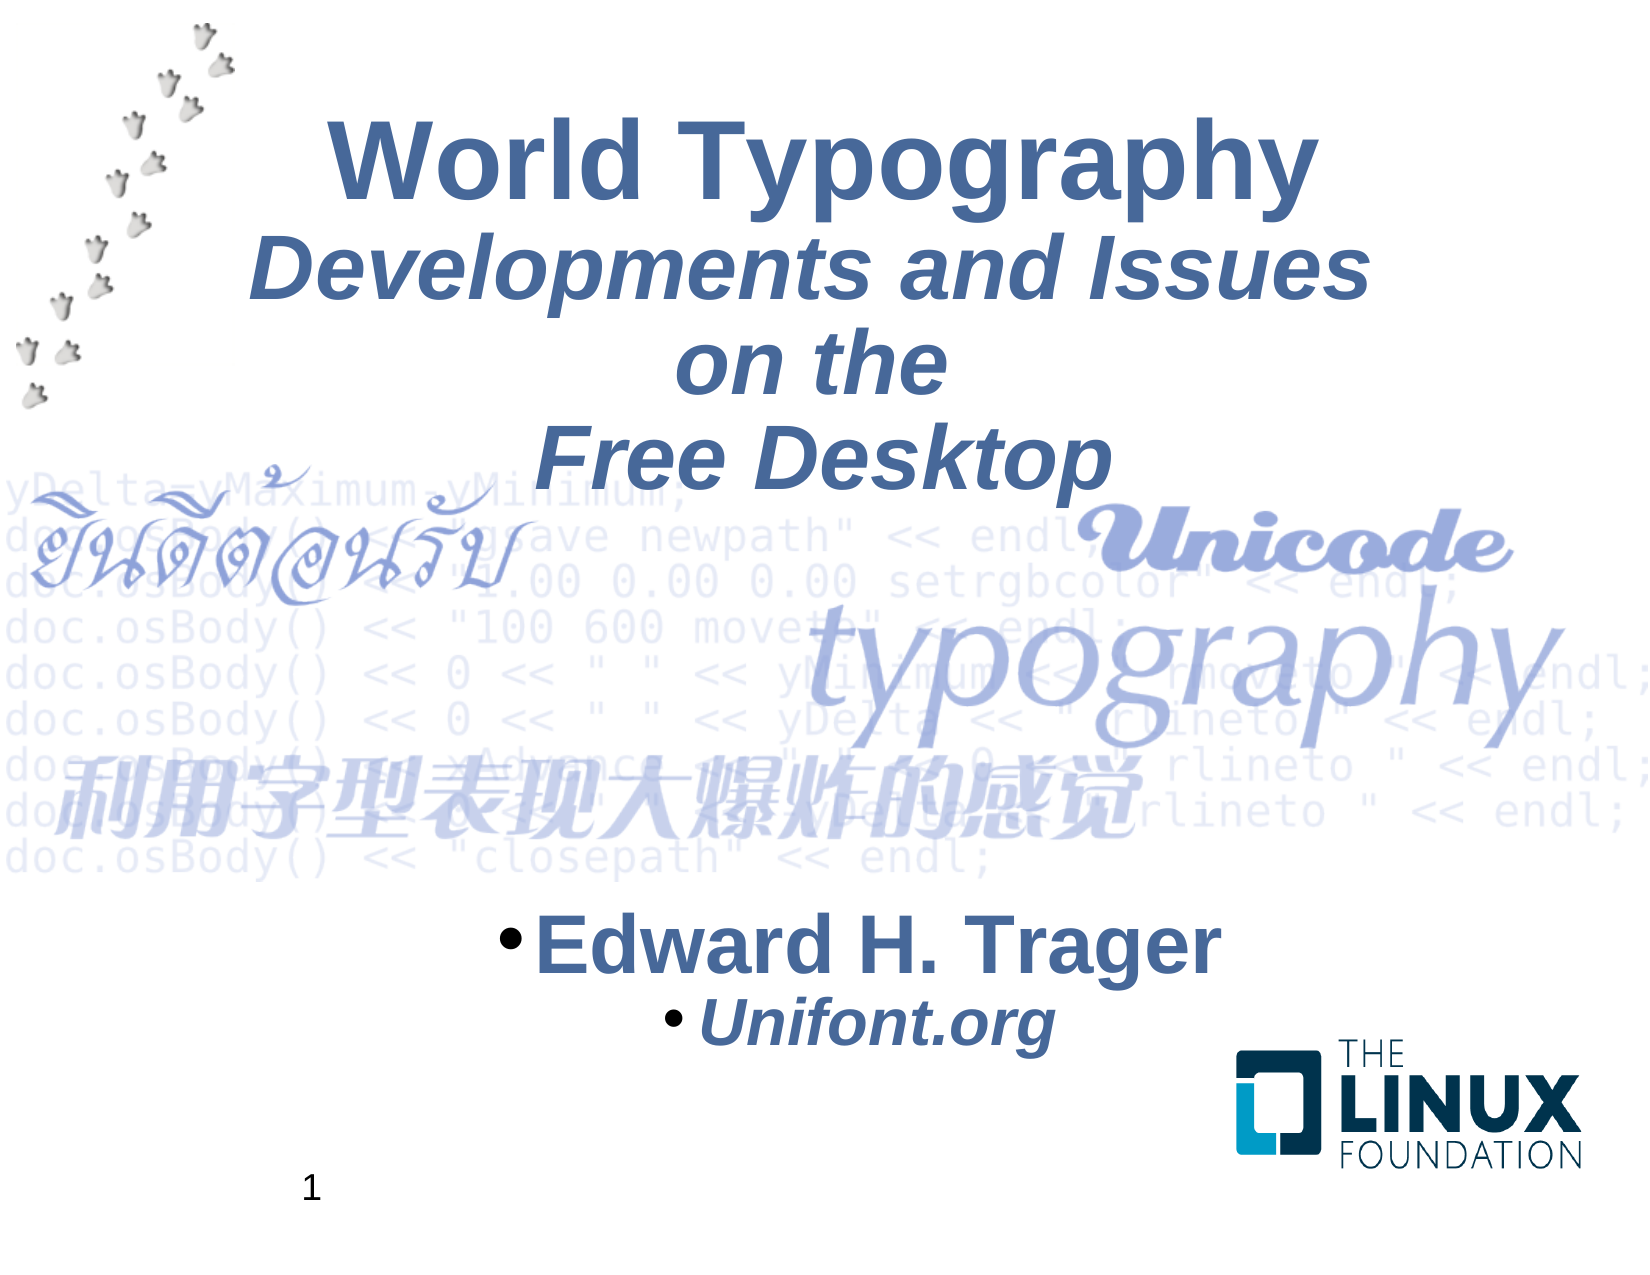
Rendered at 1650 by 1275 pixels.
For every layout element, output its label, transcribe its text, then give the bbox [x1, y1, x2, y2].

picture [1296, 1073, 1303, 1132]
picture [6, 464, 1648, 882]
picture [1216, 1012, 1613, 1200]
text_box Edward H. Trager Unifont.org [354, 826, 1296, 1138]
title World Typography Developments and Issues on the Free Desktop [135, 101, 1515, 514]
picture [16, 23, 235, 430]
